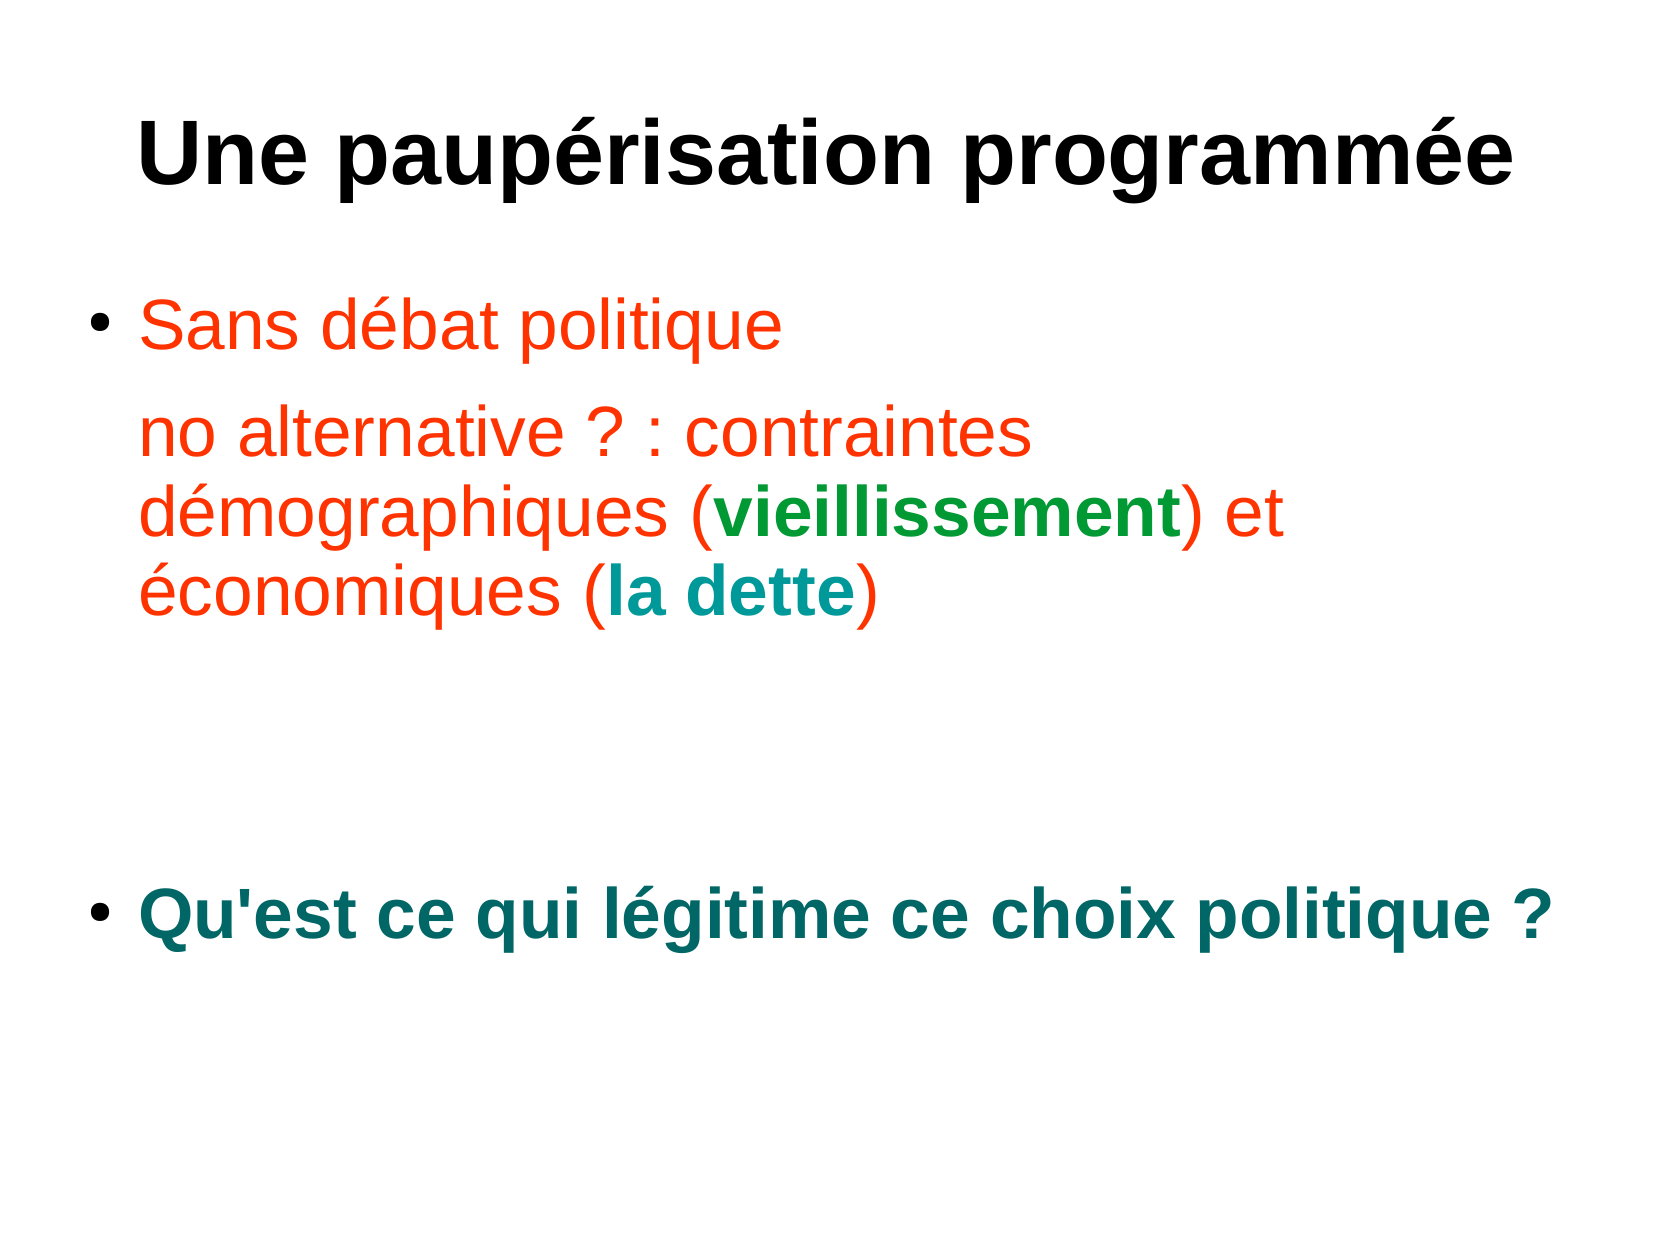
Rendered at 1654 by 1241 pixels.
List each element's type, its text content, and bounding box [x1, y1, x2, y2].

title Une paupérisation programmée [82, 49, 1571, 257]
list Sans débat politique no alternative ? : contraintes démographiques (vieillissement) et économiques (la dette) Qu'est ce qui légitime ce choix politique ? [70, 284, 1559, 1004]
